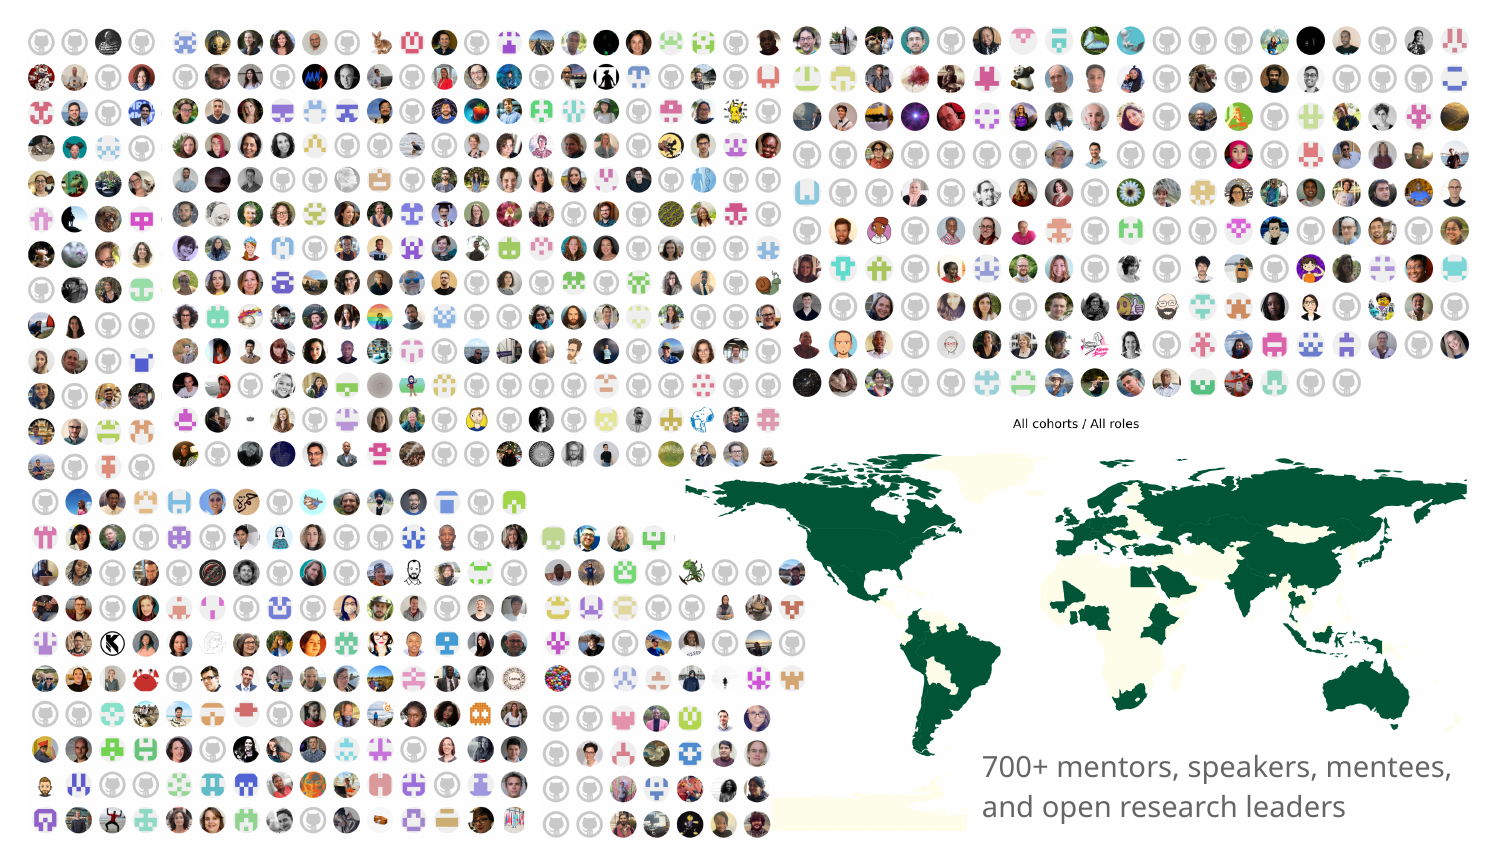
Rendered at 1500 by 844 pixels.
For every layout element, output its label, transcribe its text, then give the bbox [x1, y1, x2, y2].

picture [26, 24, 530, 839]
picture [789, 24, 1471, 400]
text_box 700+ mentors, speakers, mentees, and open research leaders [966, 731, 1471, 844]
picture [169, 24, 1500, 844]
